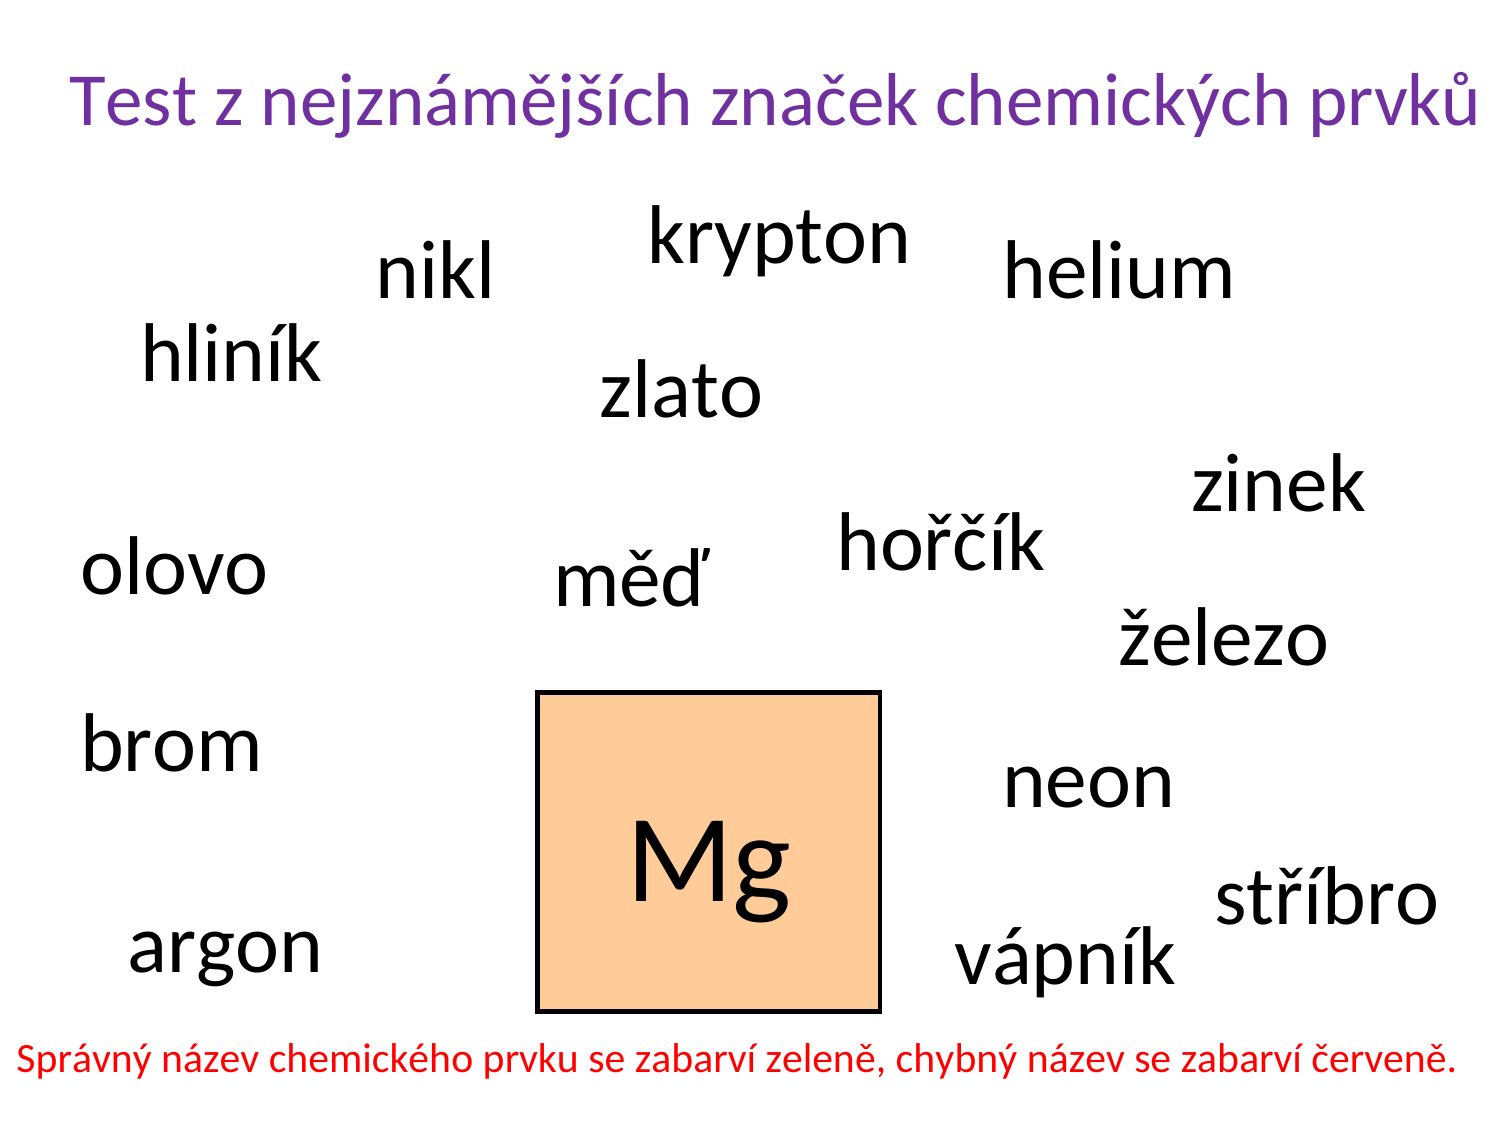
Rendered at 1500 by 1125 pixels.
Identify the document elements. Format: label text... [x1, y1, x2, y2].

text_box neon [987, 716, 1190, 832]
text_box měď [538, 515, 724, 631]
text_box helium [987, 208, 1251, 324]
text_box brom [65, 680, 279, 797]
text_box vápník [939, 893, 1192, 1009]
text_box krypton [633, 172, 927, 289]
text_box železo [1103, 574, 1345, 690]
text_box zinek [1176, 420, 1381, 537]
text_box Správný název chemického prvku se zabarví zeleně, chybný název se zabarví červeně. [1, 1023, 1474, 1089]
text_box olovo [65, 503, 284, 619]
text_box Mg [537, 692, 880, 1012]
text_box nikl [361, 208, 511, 324]
text_box hořčík [821, 479, 1061, 596]
text_box argon [112, 881, 339, 997]
text_box Test z nejznámějších značek chemických prvků [54, 42, 1498, 239]
text_box zlato [584, 326, 779, 442]
text_box stříbro [1199, 834, 1455, 950]
text_box hliník [125, 290, 338, 407]
